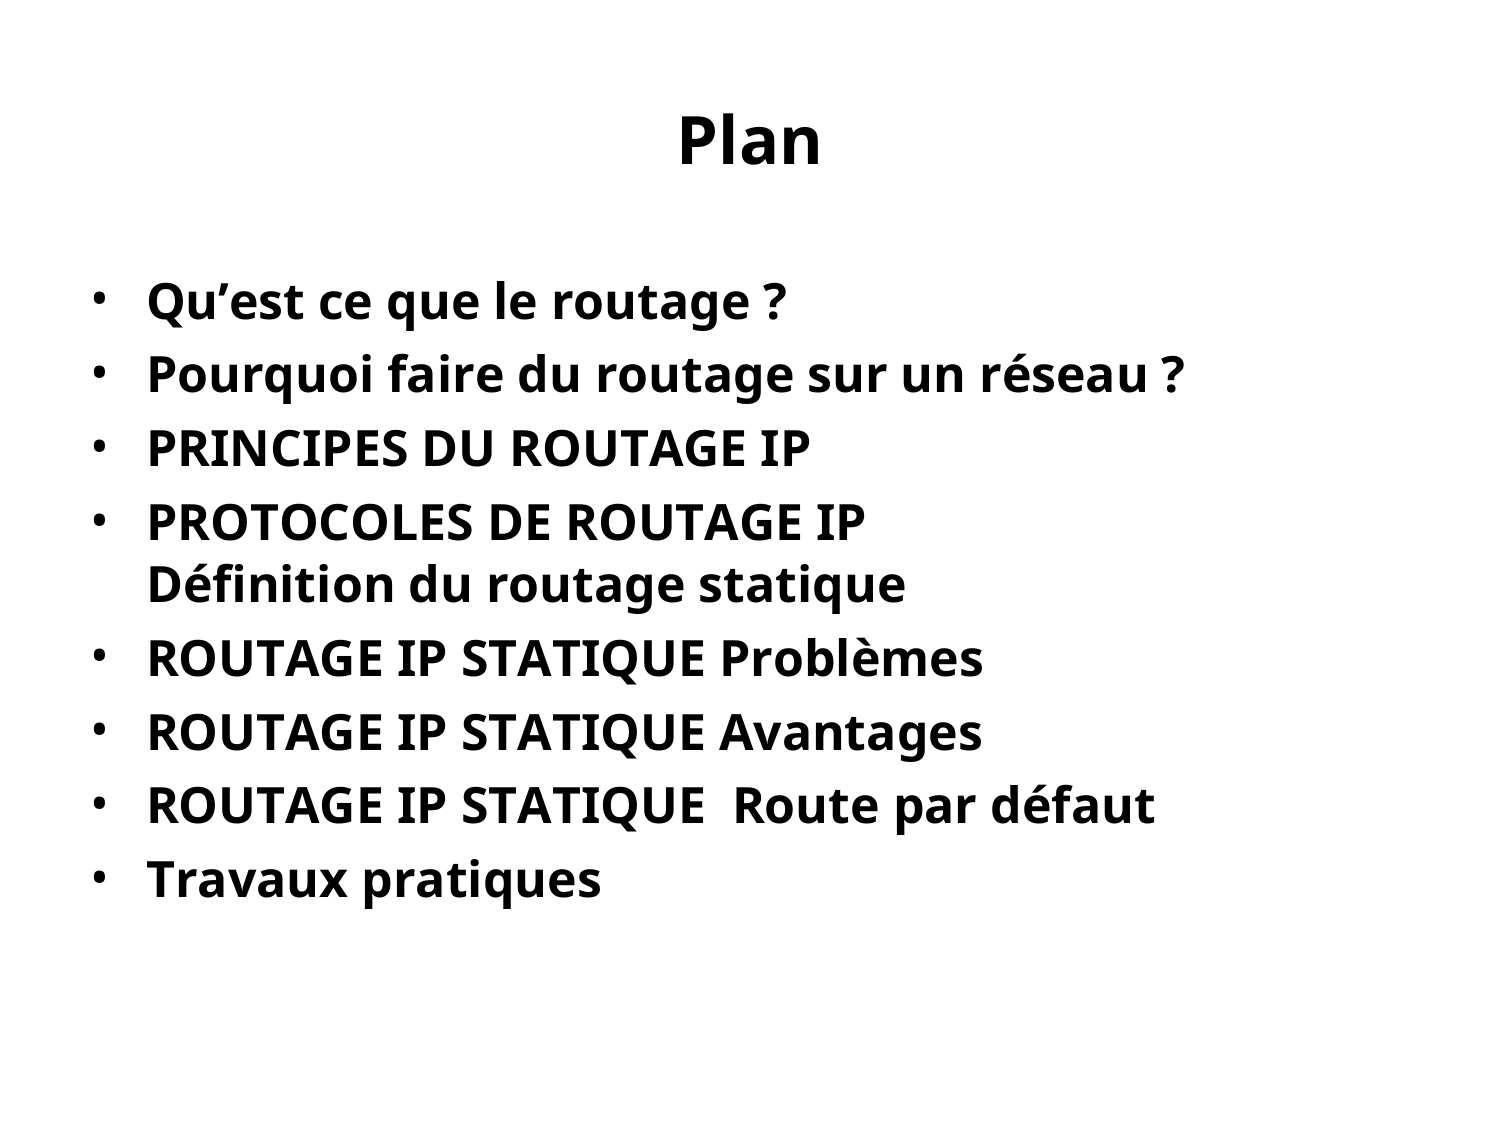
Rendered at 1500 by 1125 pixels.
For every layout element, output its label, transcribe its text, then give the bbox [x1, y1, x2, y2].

list Qu’est ce que le routage ? Pourquoi faire du routage sur un réseau ? PRINCIPES DU ROUTAGE IP PROTOCOLES DE ROUTAGE IP Définition du routage statique ROUTAGE IP STATIQUE Problèmes ROUTAGE IP STATIQUE Avantages ROUTAGE IP STATIQUE Route par défaut Travaux pratiques [75, 262, 1426, 863]
title Plan [75, 45, 1426, 233]
